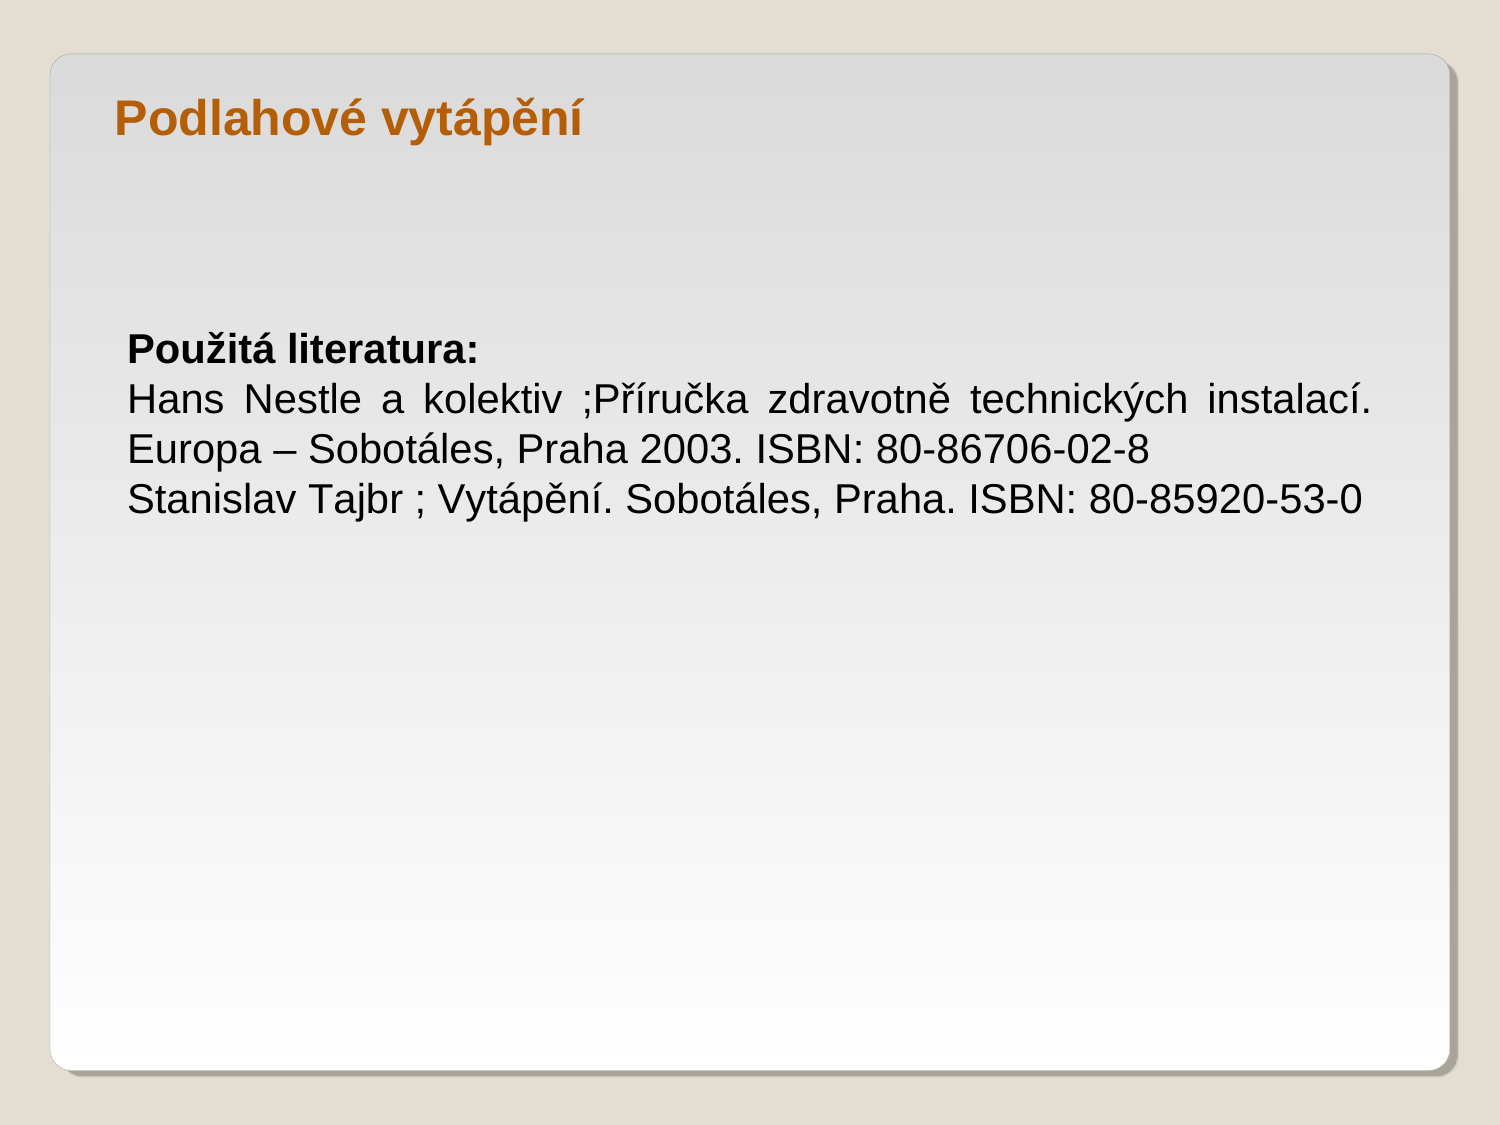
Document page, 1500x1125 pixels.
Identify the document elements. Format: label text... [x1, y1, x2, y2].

text_box Použitá literatura: Hans Nestle a kolektiv ;Příručka zdravotně technických instalací. Europa – Sobotáles, Praha 2003. ISBN: 80-86706-02-8 Stanislav Tajbr ; Vytápění. Sobotáles, Praha. ISBN: 80-85920-53-0 [112, 314, 1388, 580]
text_box Podlahové vytápění [100, 78, 904, 154]
